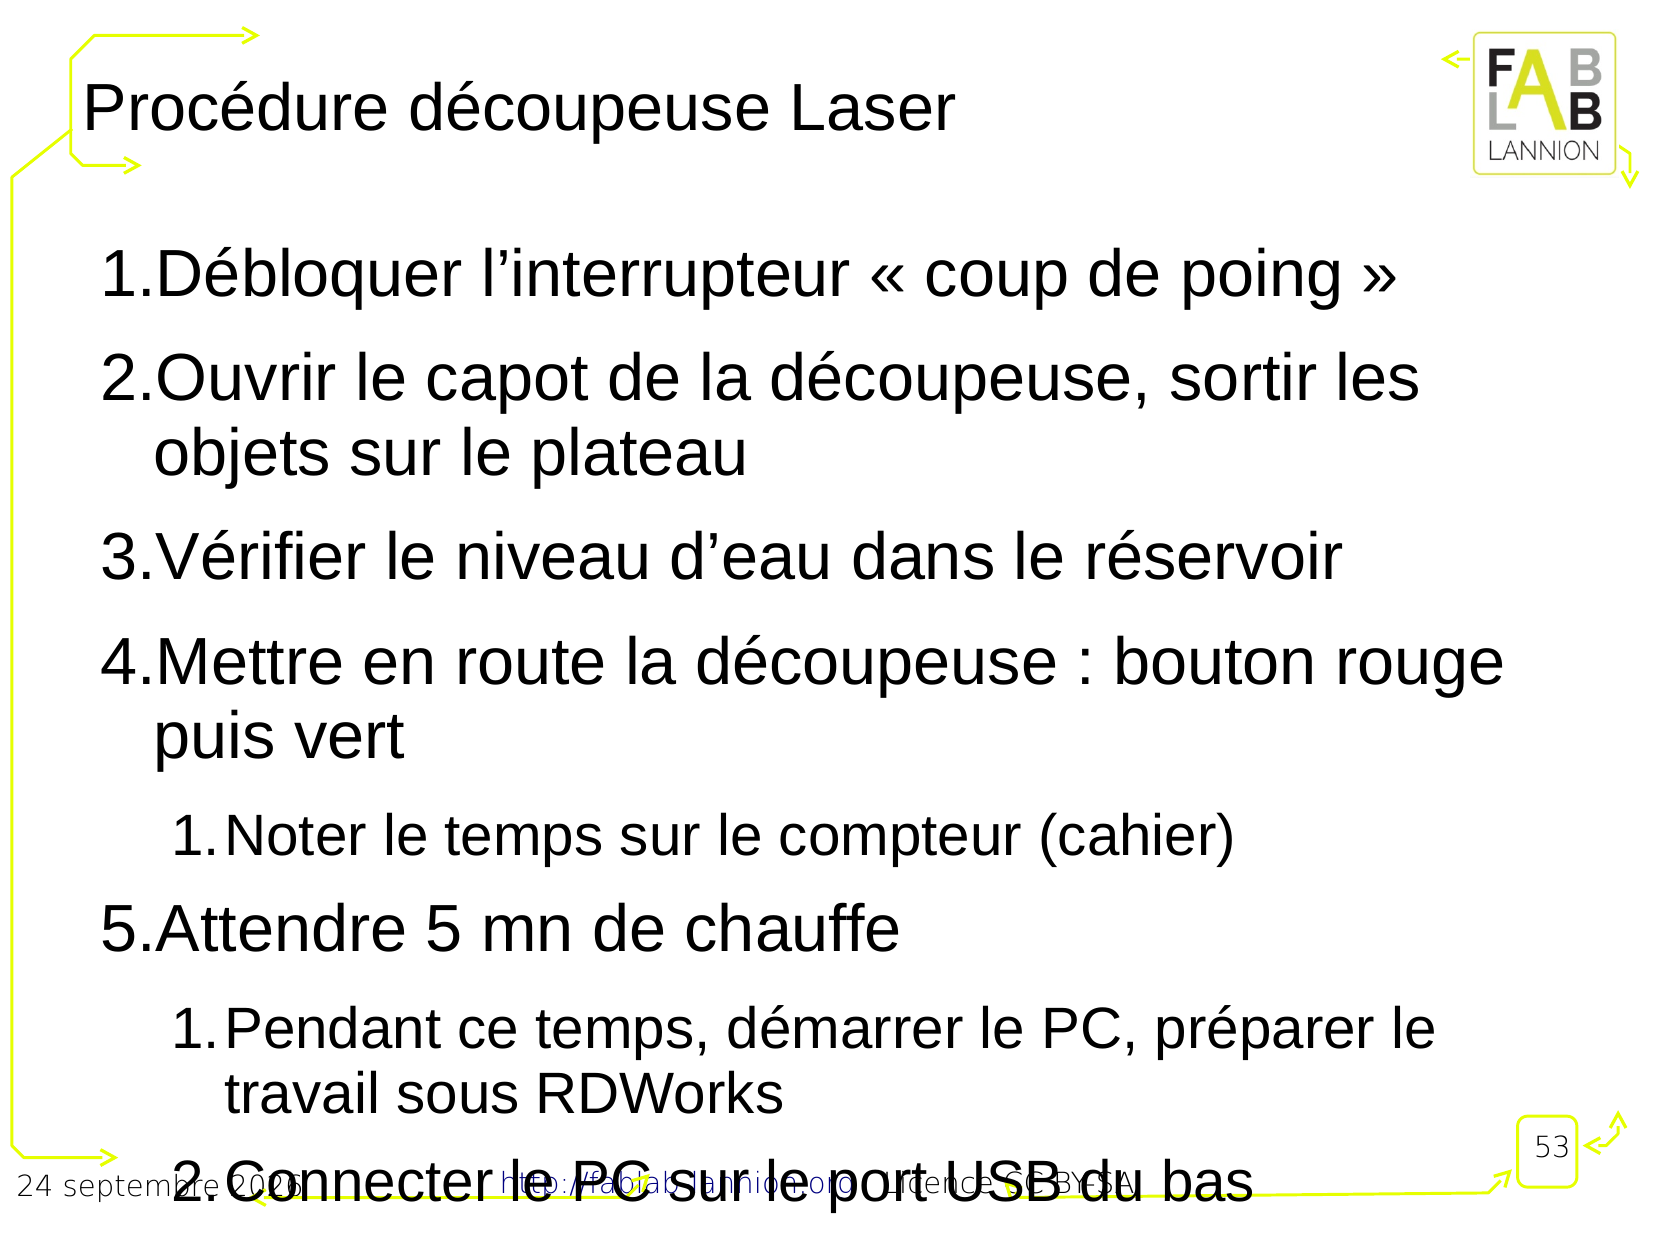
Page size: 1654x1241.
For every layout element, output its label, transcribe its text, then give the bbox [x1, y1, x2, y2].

title Procédure découpeuse Laser [82, 49, 1441, 166]
list Débloquer l’interrupteur « coup de poing » Ouvrir le capot de la découpeuse, sortir les objets sur le plateau Vérifier le niveau d’eau dans le réservoir Mettre en route la découpeuse : bouton rouge puis vert Noter le temps sur le compteur (cahier) Attendre 5 mn de chauffe Pendant ce temps, démarrer le PC, préparer le travail sous RDWorks Connecter le PC sur le port USB du bas Se servir de la minuterie branchée sur le port USB du haut [82, 236, 1571, 1099]
picture [1470, 29, 1619, 178]
